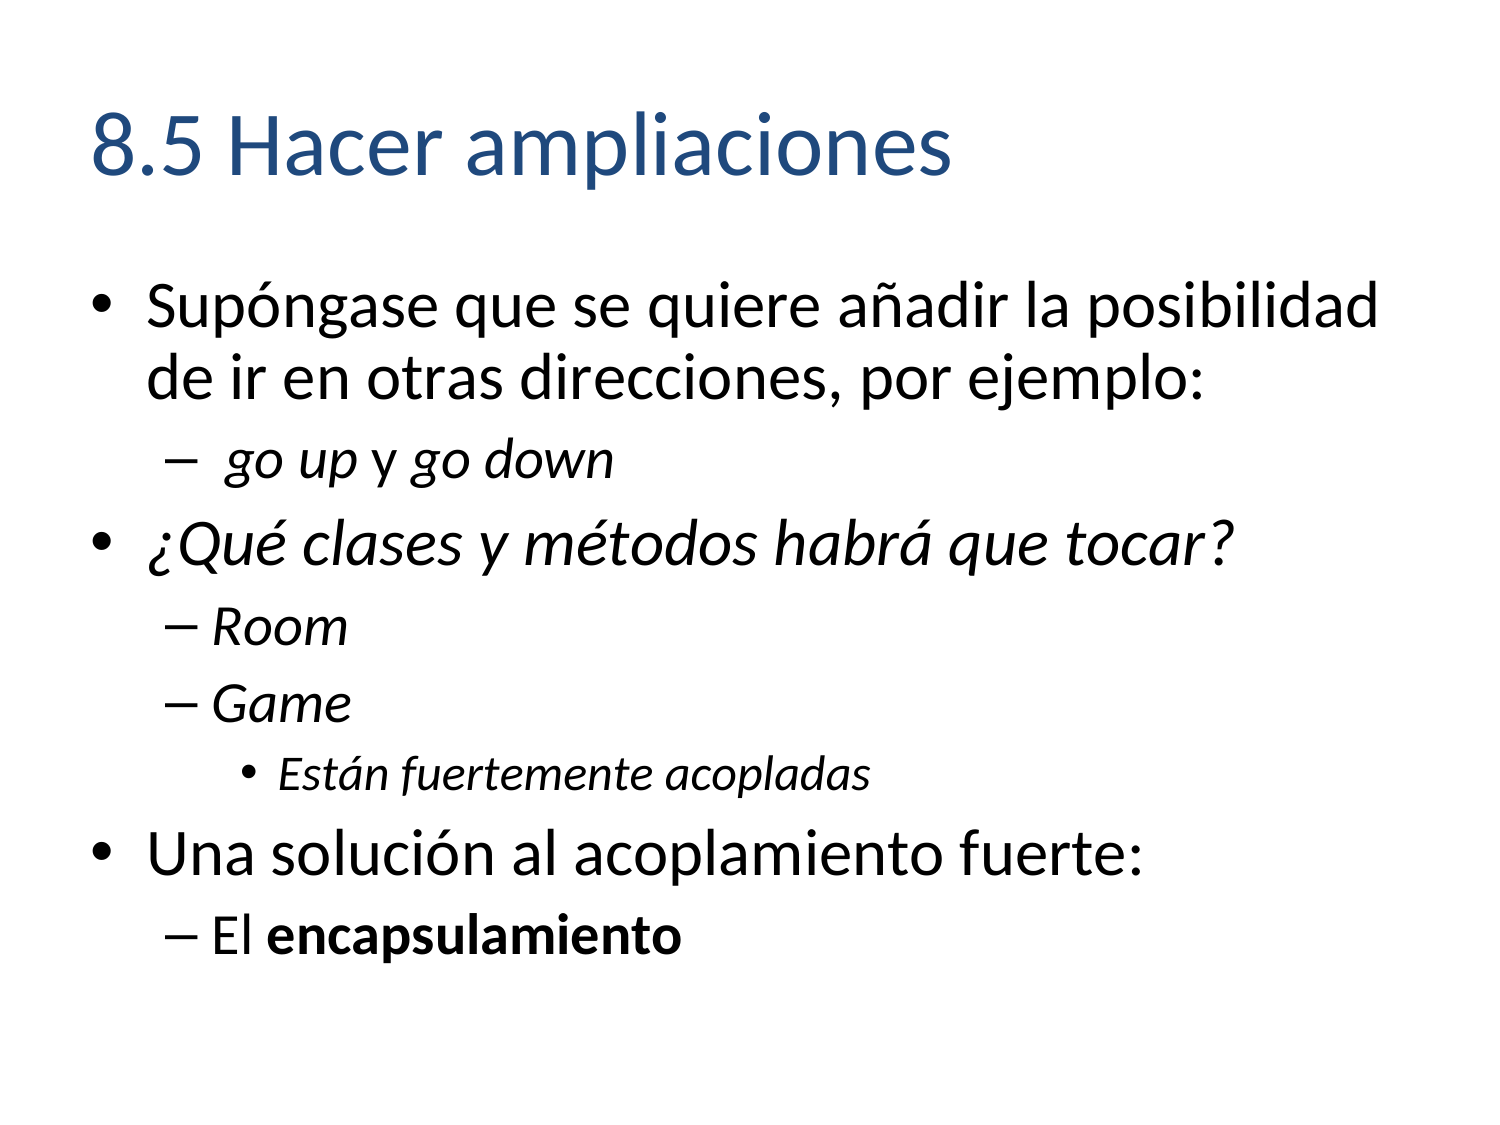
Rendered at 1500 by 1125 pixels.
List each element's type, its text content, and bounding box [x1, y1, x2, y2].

title 8.5 Hacer ampliaciones [75, 45, 1426, 233]
list Supóngase que se quiere añadir la posibilidad de ir en otras direcciones, por ejemplo: go up y go down ¿Qué clases y métodos habrá que tocar? Room Game Están fuertemente acopladas Una solución al acoplamiento fuerte: El encapsulamiento [75, 262, 1426, 1005]
